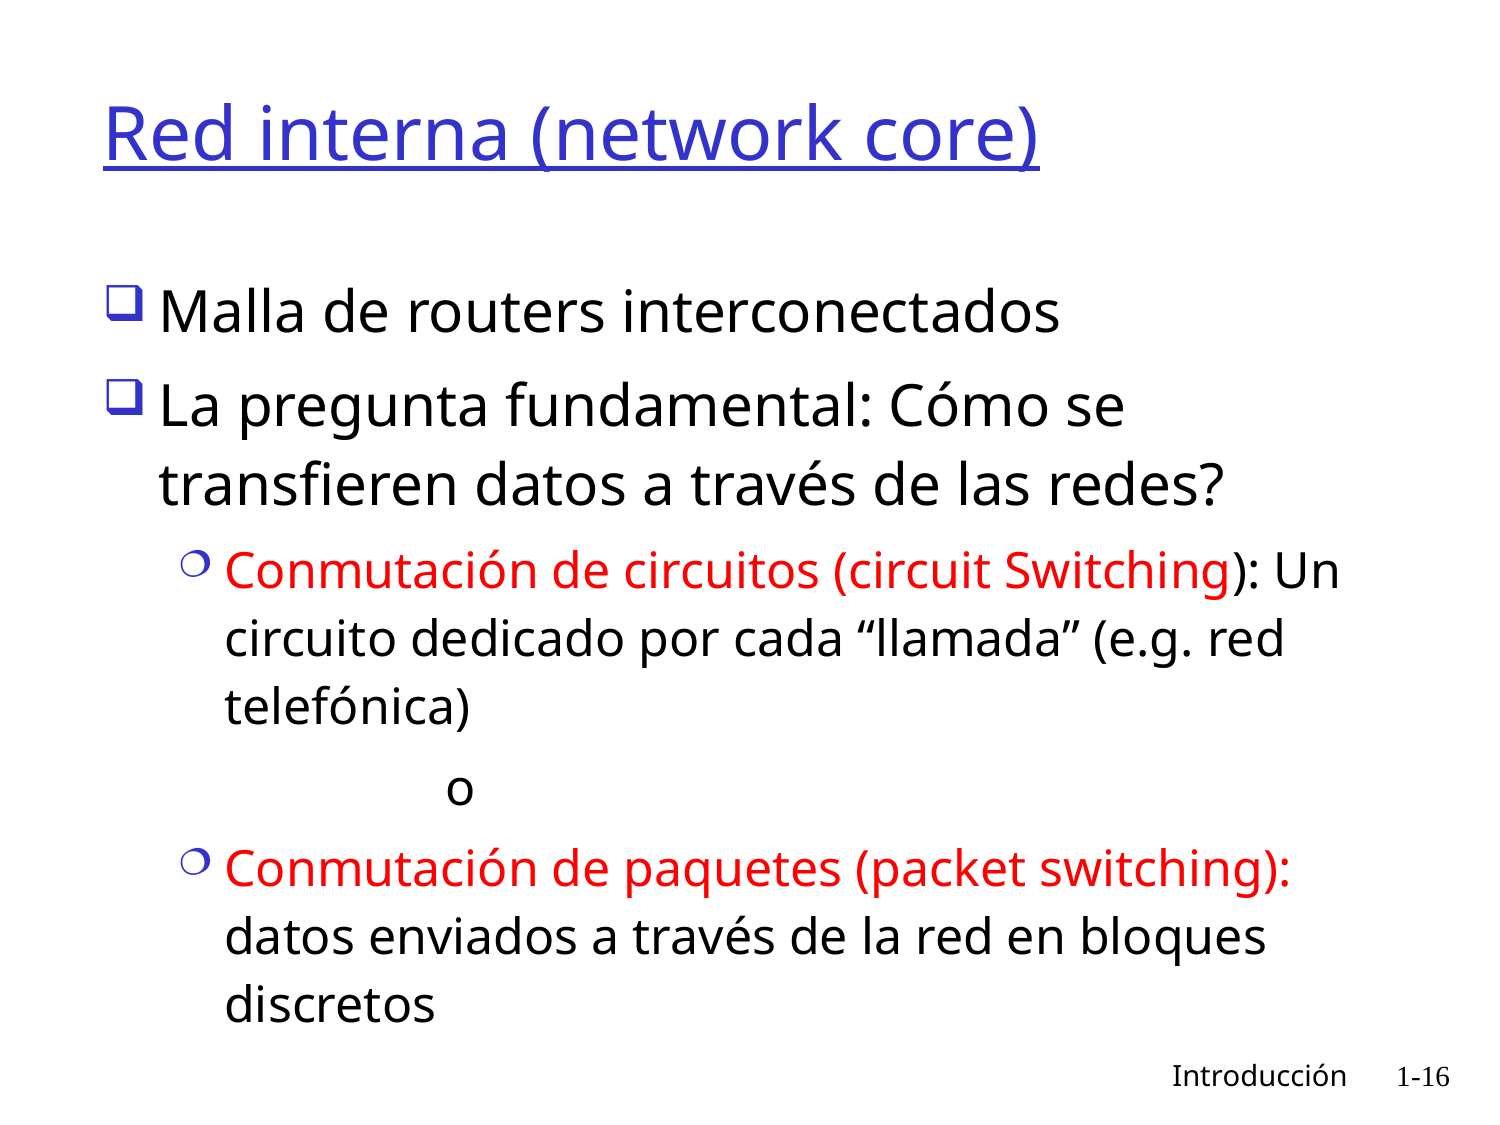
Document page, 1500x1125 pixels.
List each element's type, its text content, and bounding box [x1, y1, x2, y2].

text_box 1-<number> [1362, 1050, 1466, 1125]
title Red interna (network core) [87, 16, 1363, 247]
list Malla de routers interconectados La pregunta fundamental: Cómo se transfieren datos a través de las redes? Conmutación de circuitos (circuit Switching): Un circuito dedicado por cada “llamada” (e.g. red telefónica) o Conmutación de paquetes (packet switching): datos enviados a través de la red en bloques discretos [87, 262, 1363, 1021]
text_box Introducción [887, 1050, 1362, 1125]
